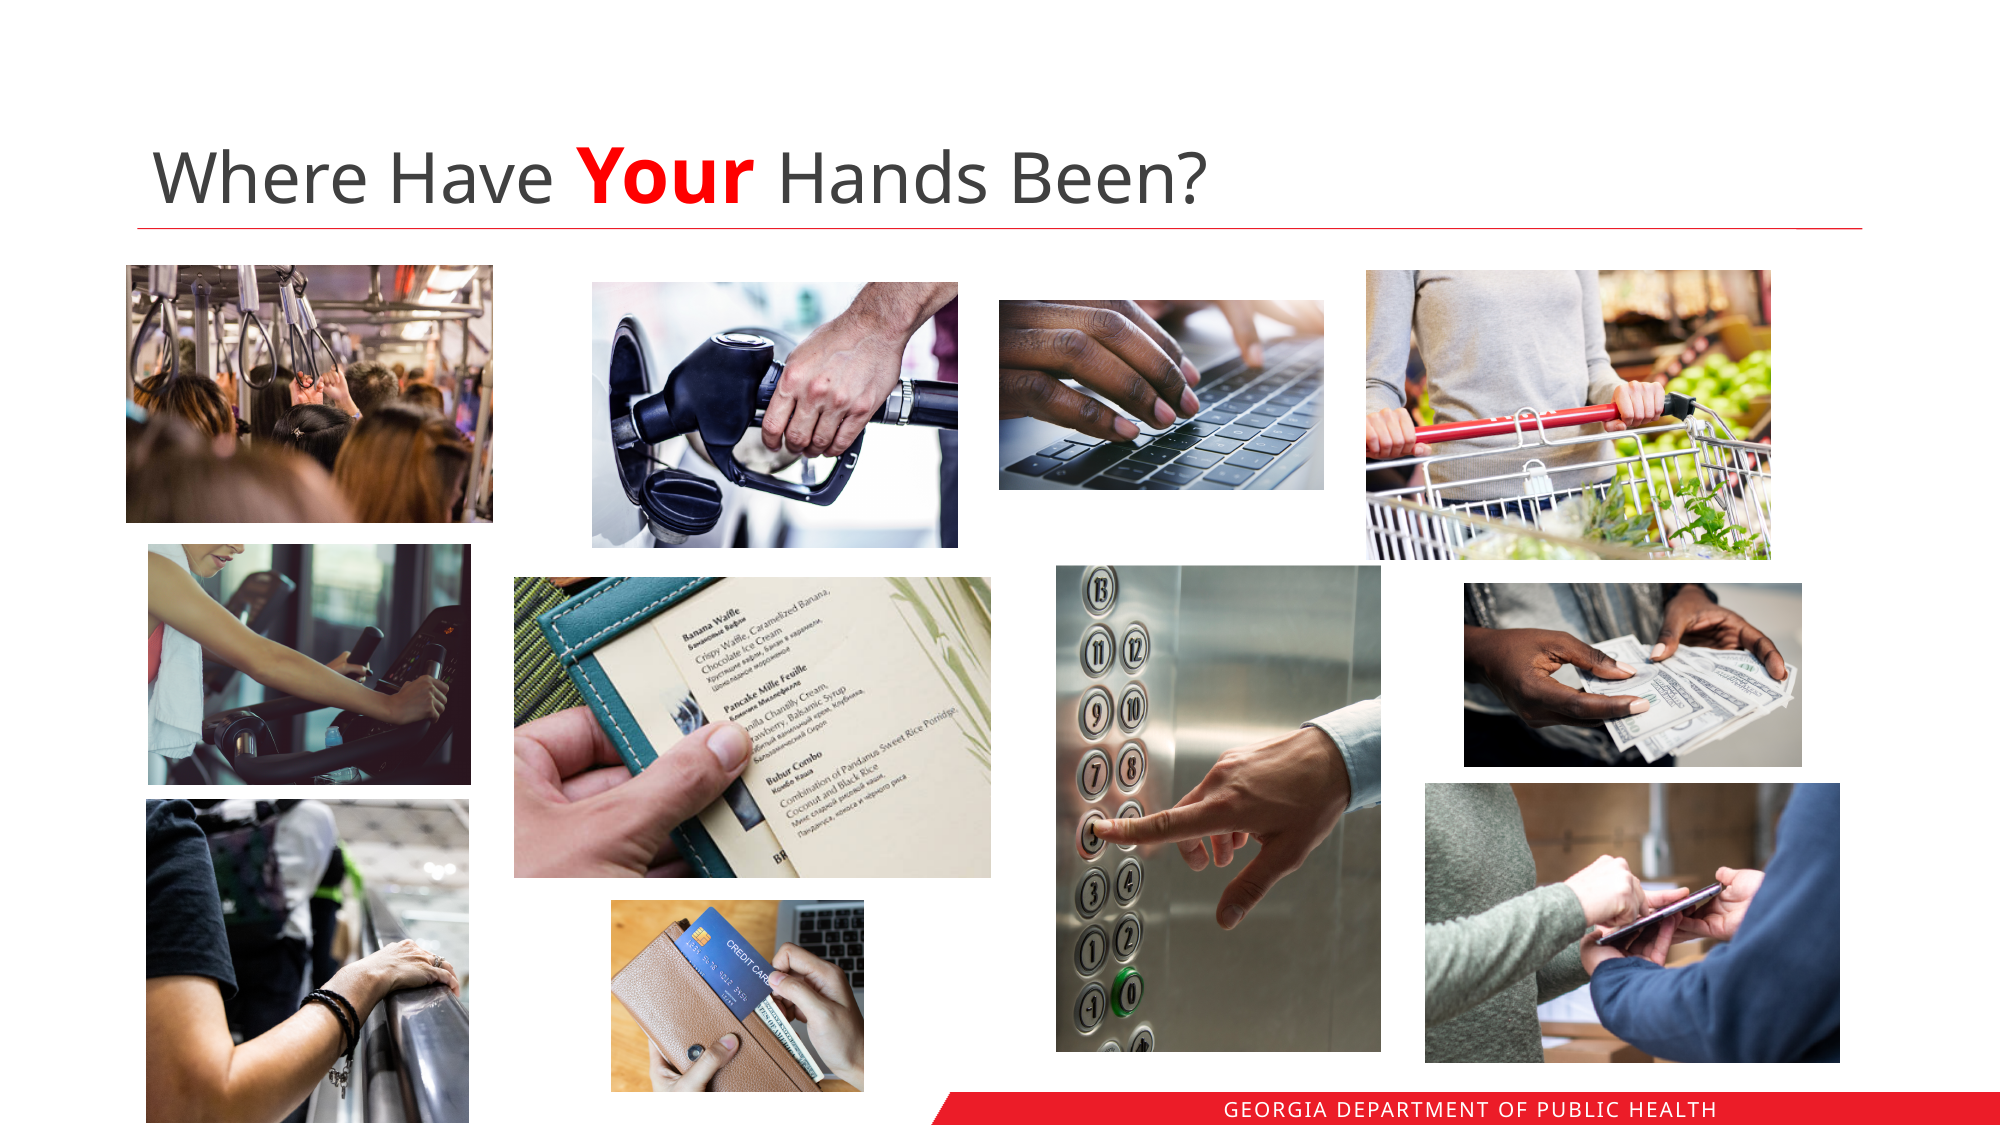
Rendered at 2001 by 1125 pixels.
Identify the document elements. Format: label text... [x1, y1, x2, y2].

picture [611, 900, 864, 1092]
picture [1464, 583, 1802, 767]
picture [1056, 564, 1381, 1055]
picture [126, 265, 493, 523]
picture [1425, 783, 1840, 1063]
title Where Have Your Hands Been? [137, 128, 1863, 229]
picture [1366, 270, 1771, 560]
picture [514, 577, 991, 878]
picture [592, 282, 958, 548]
picture [148, 544, 471, 785]
picture [146, 799, 469, 1123]
picture [931, 1092, 2000, 1125]
picture [999, 300, 1324, 490]
